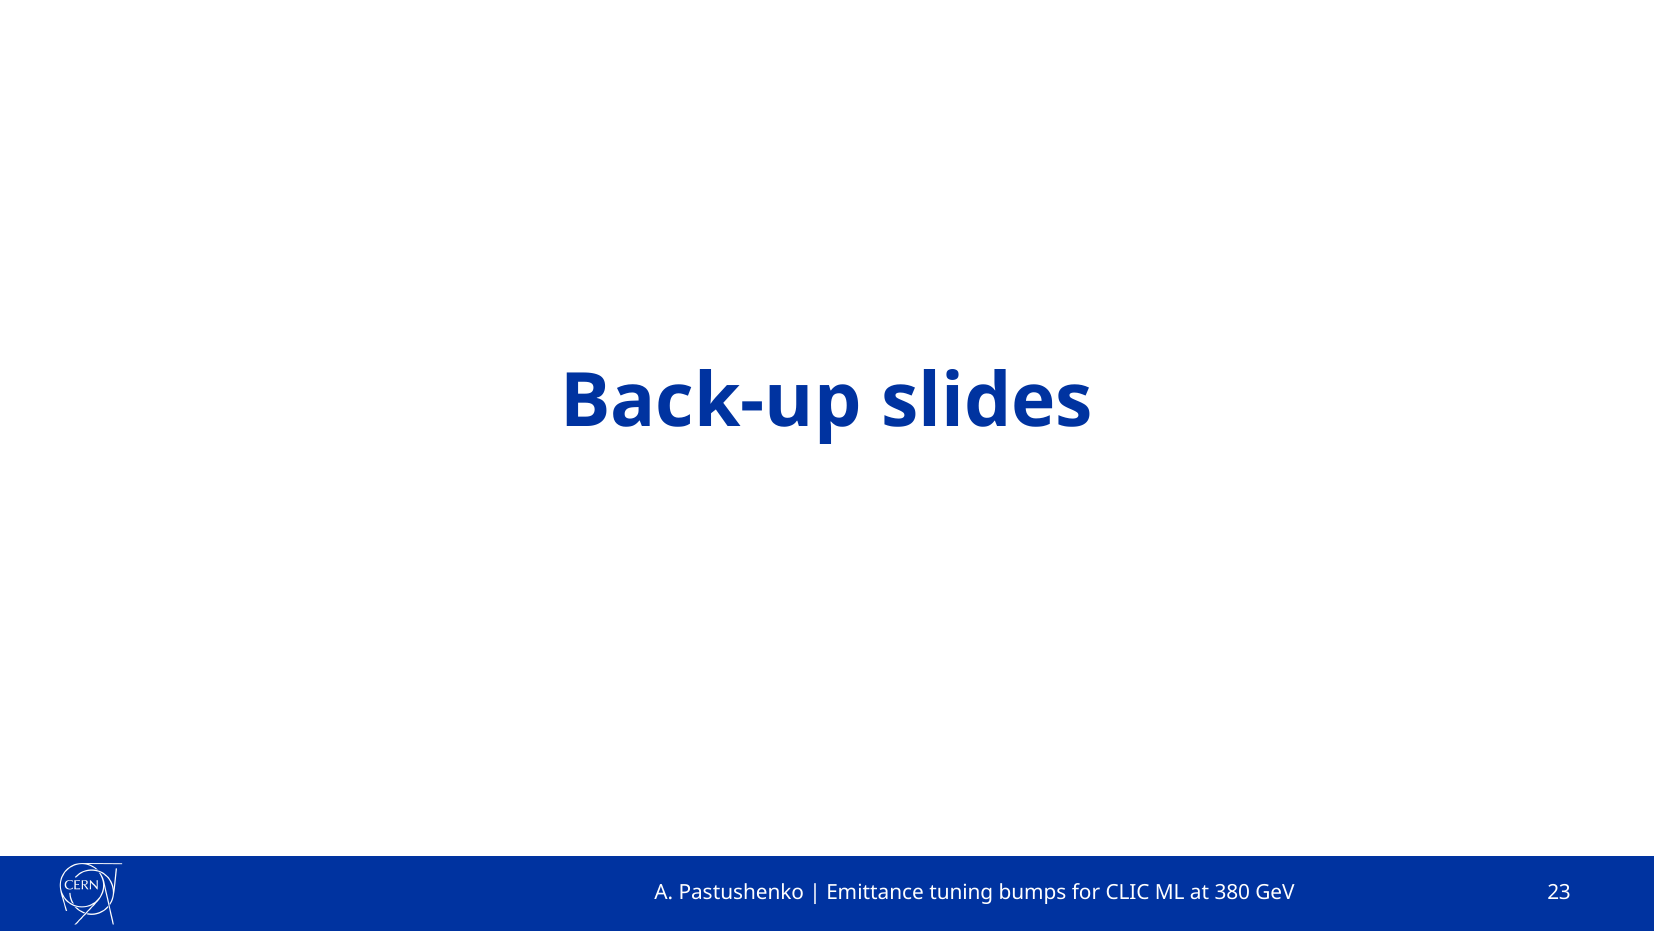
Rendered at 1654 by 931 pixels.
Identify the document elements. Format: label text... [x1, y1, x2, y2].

subtitle Back-up slides [82, 37, 1571, 757]
picture [56, 859, 127, 928]
